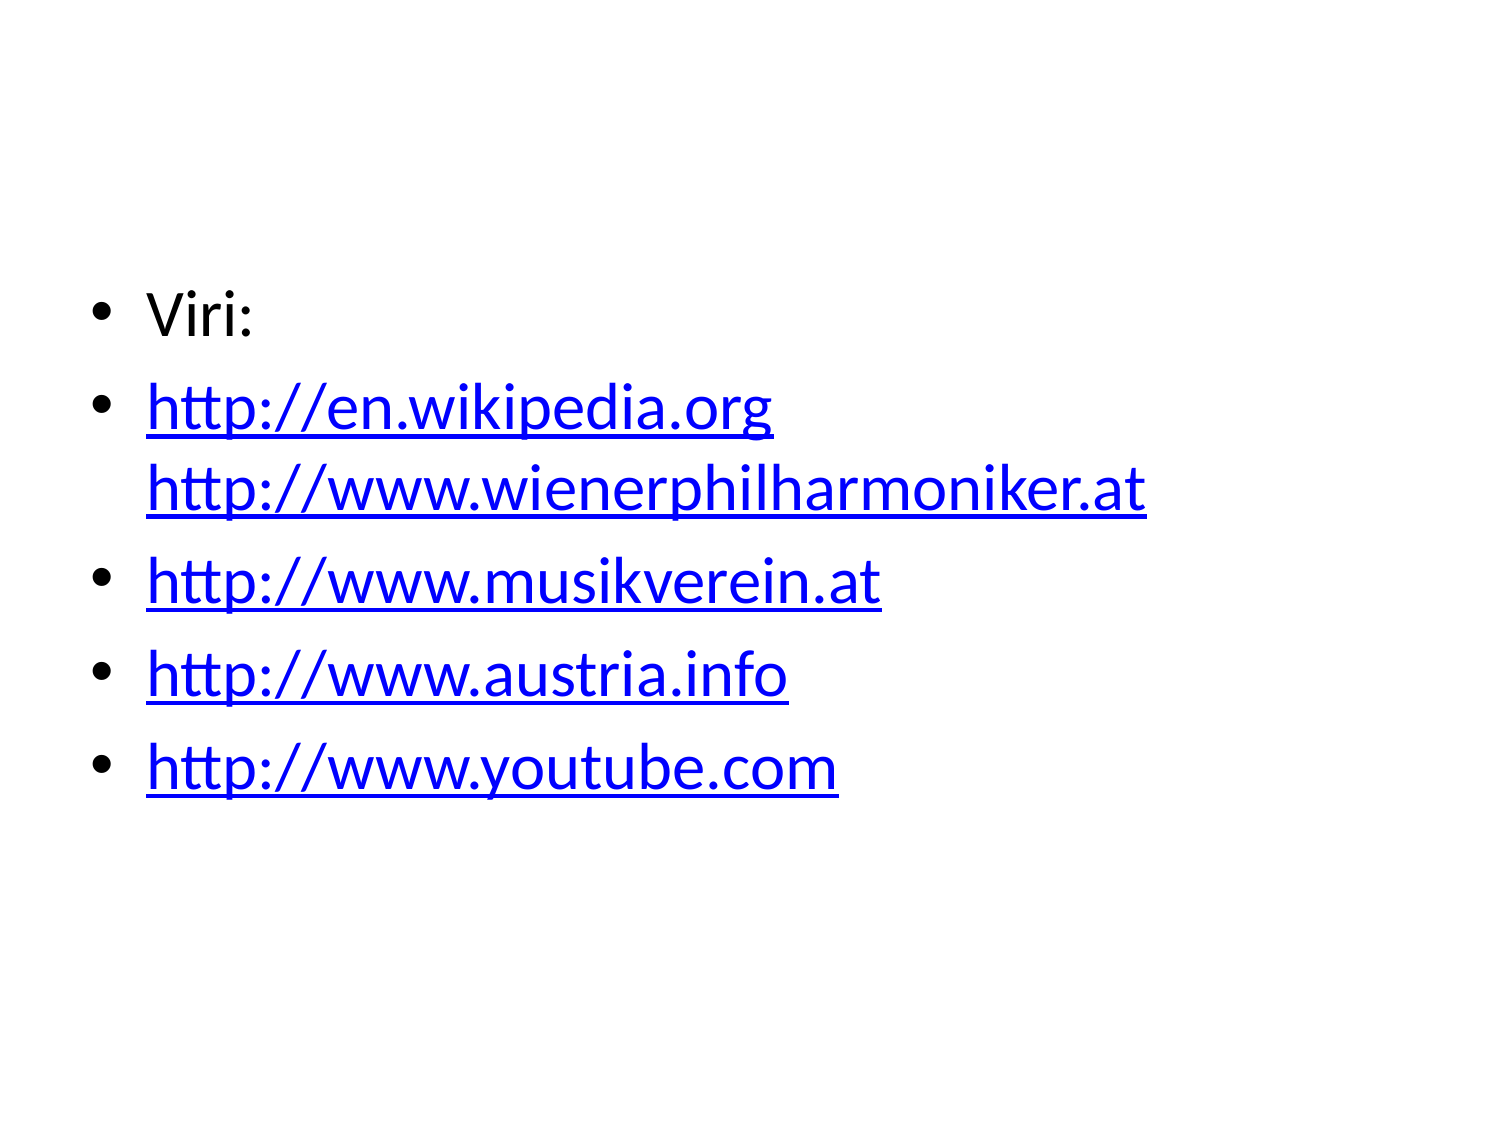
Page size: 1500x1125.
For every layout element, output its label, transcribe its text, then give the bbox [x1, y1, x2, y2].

list Viri: http://en.wikipedia.orghttp://www.wienerphilharmoniker.at http://www.musikverein.at http://www.austria.info http://www.youtube.com [75, 262, 1425, 1005]
